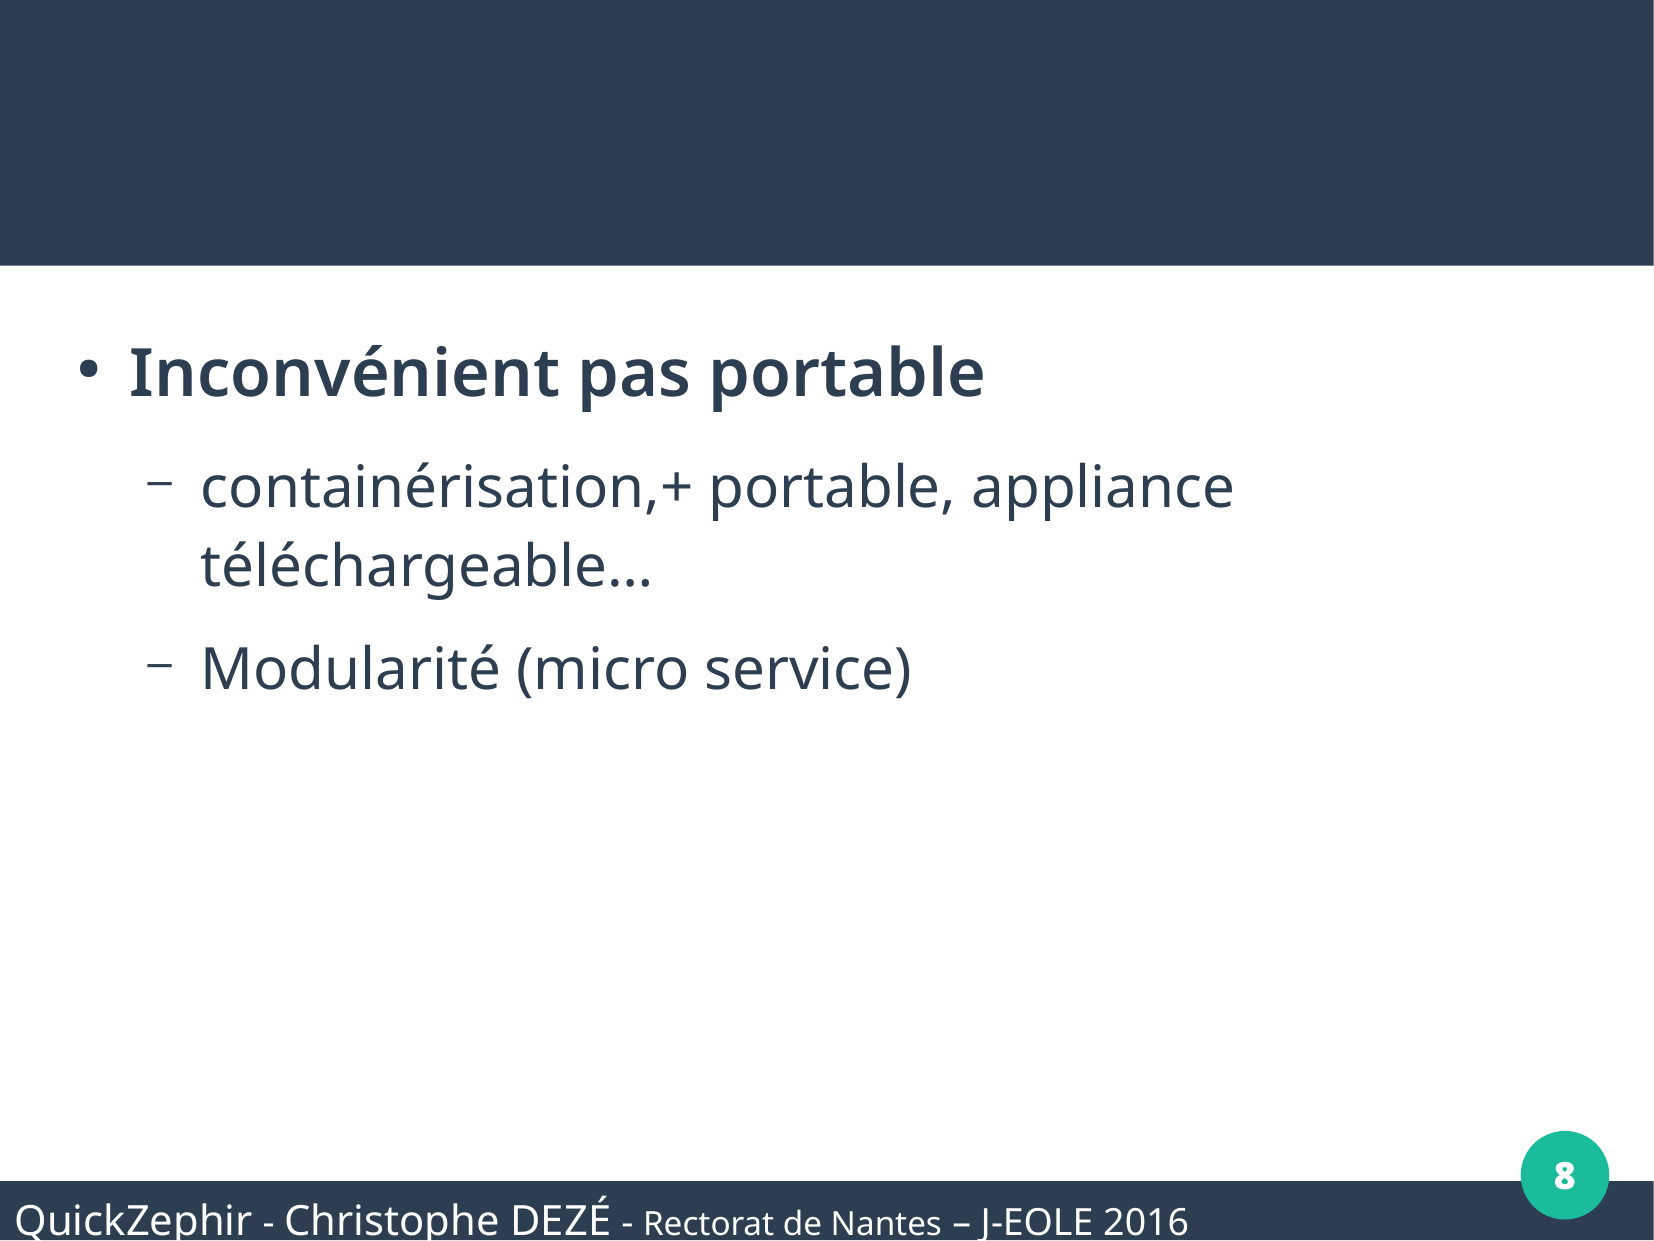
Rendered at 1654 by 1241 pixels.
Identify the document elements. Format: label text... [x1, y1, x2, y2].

list Inconvénient pas portable containérisation,+ portable, appliance téléchargeable… Modularité (micro service) [59, 324, 1595, 1152]
